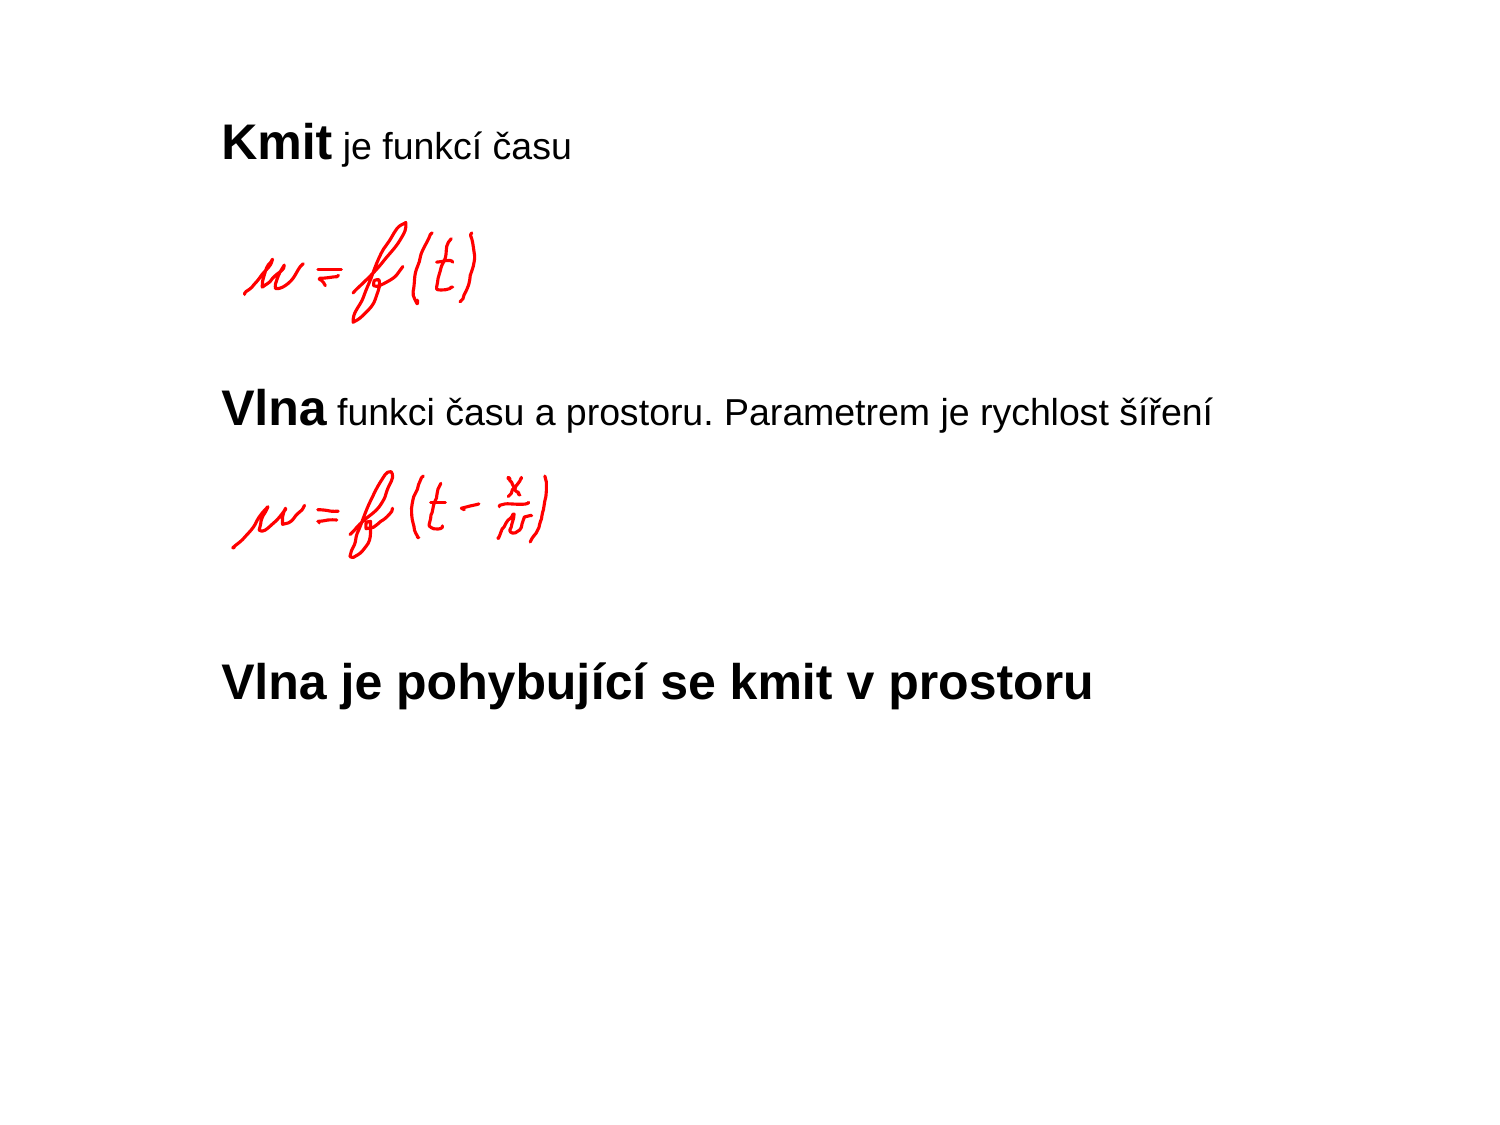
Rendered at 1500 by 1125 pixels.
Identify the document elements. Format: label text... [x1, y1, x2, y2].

text_box Kmit je funkcí času Vlna funkci času a prostoru. Parametrem je rychlost šíření Vlna je pohybující se kmit v prostoru [206, 101, 1341, 717]
